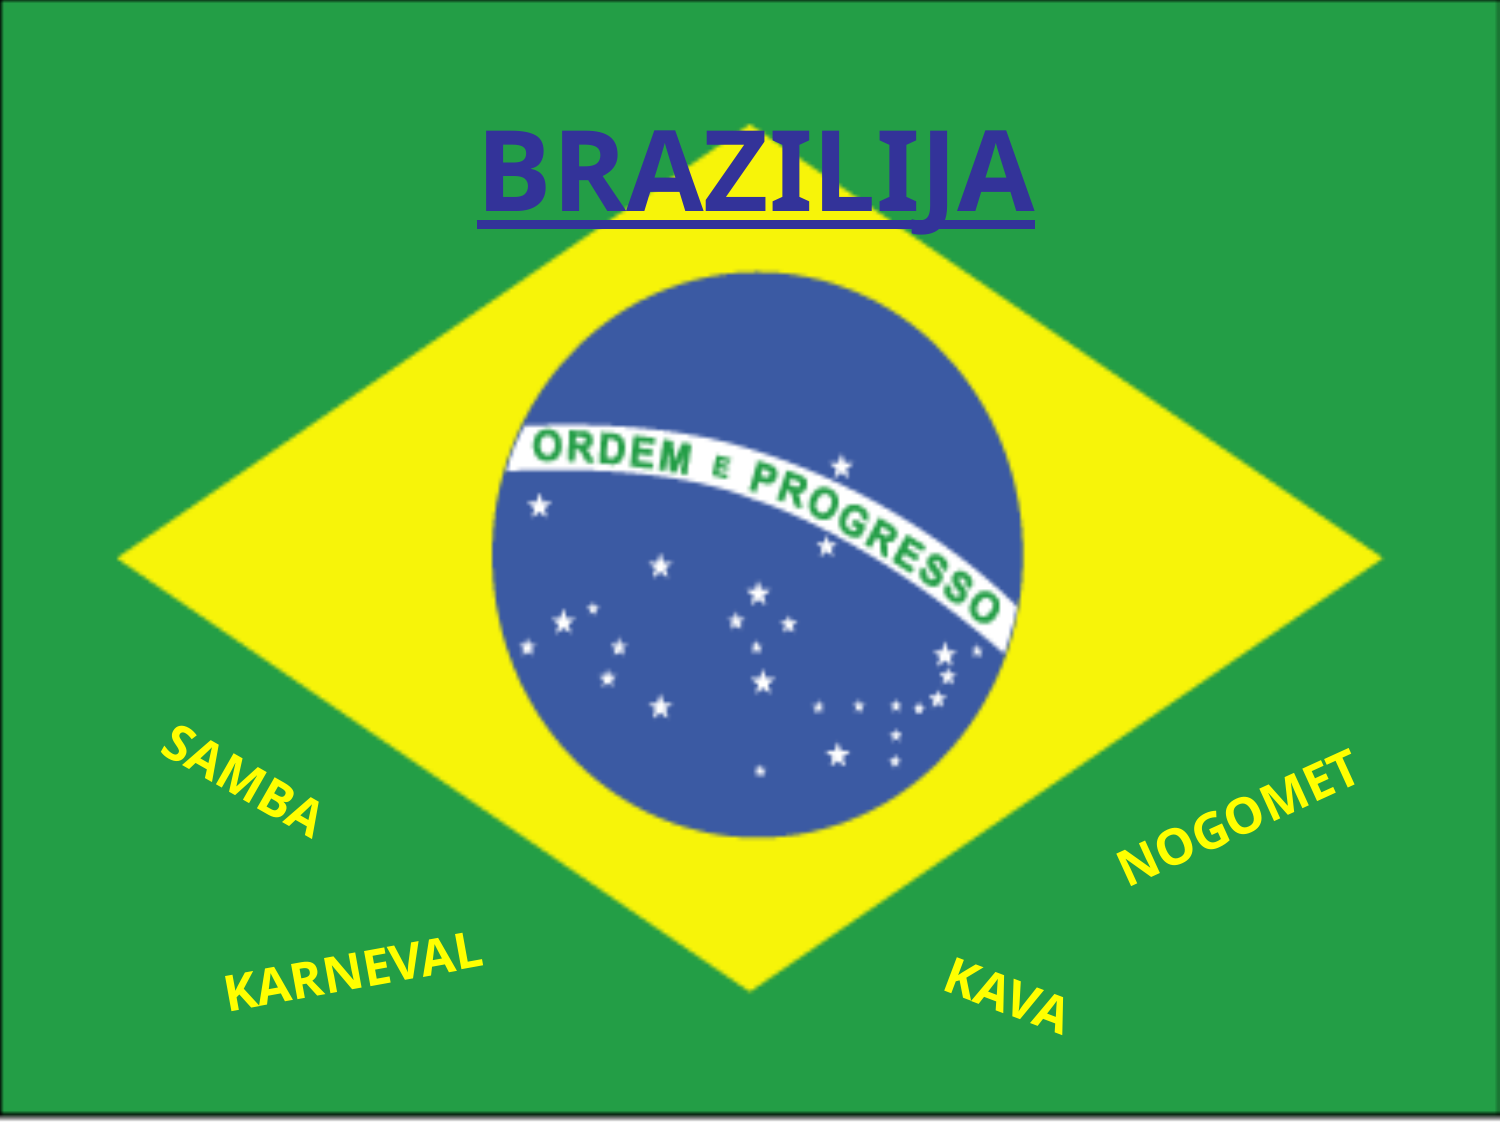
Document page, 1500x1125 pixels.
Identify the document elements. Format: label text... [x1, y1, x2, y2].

text_box SAMBA [137, 695, 370, 872]
text_box KARNEVAL [202, 899, 542, 1033]
title BRAZILIJA [348, 78, 1164, 256]
text_box KAVA [920, 930, 1135, 1072]
picture [0, 0, 1500, 1125]
text_box NOGOMET [1090, 714, 1402, 911]
